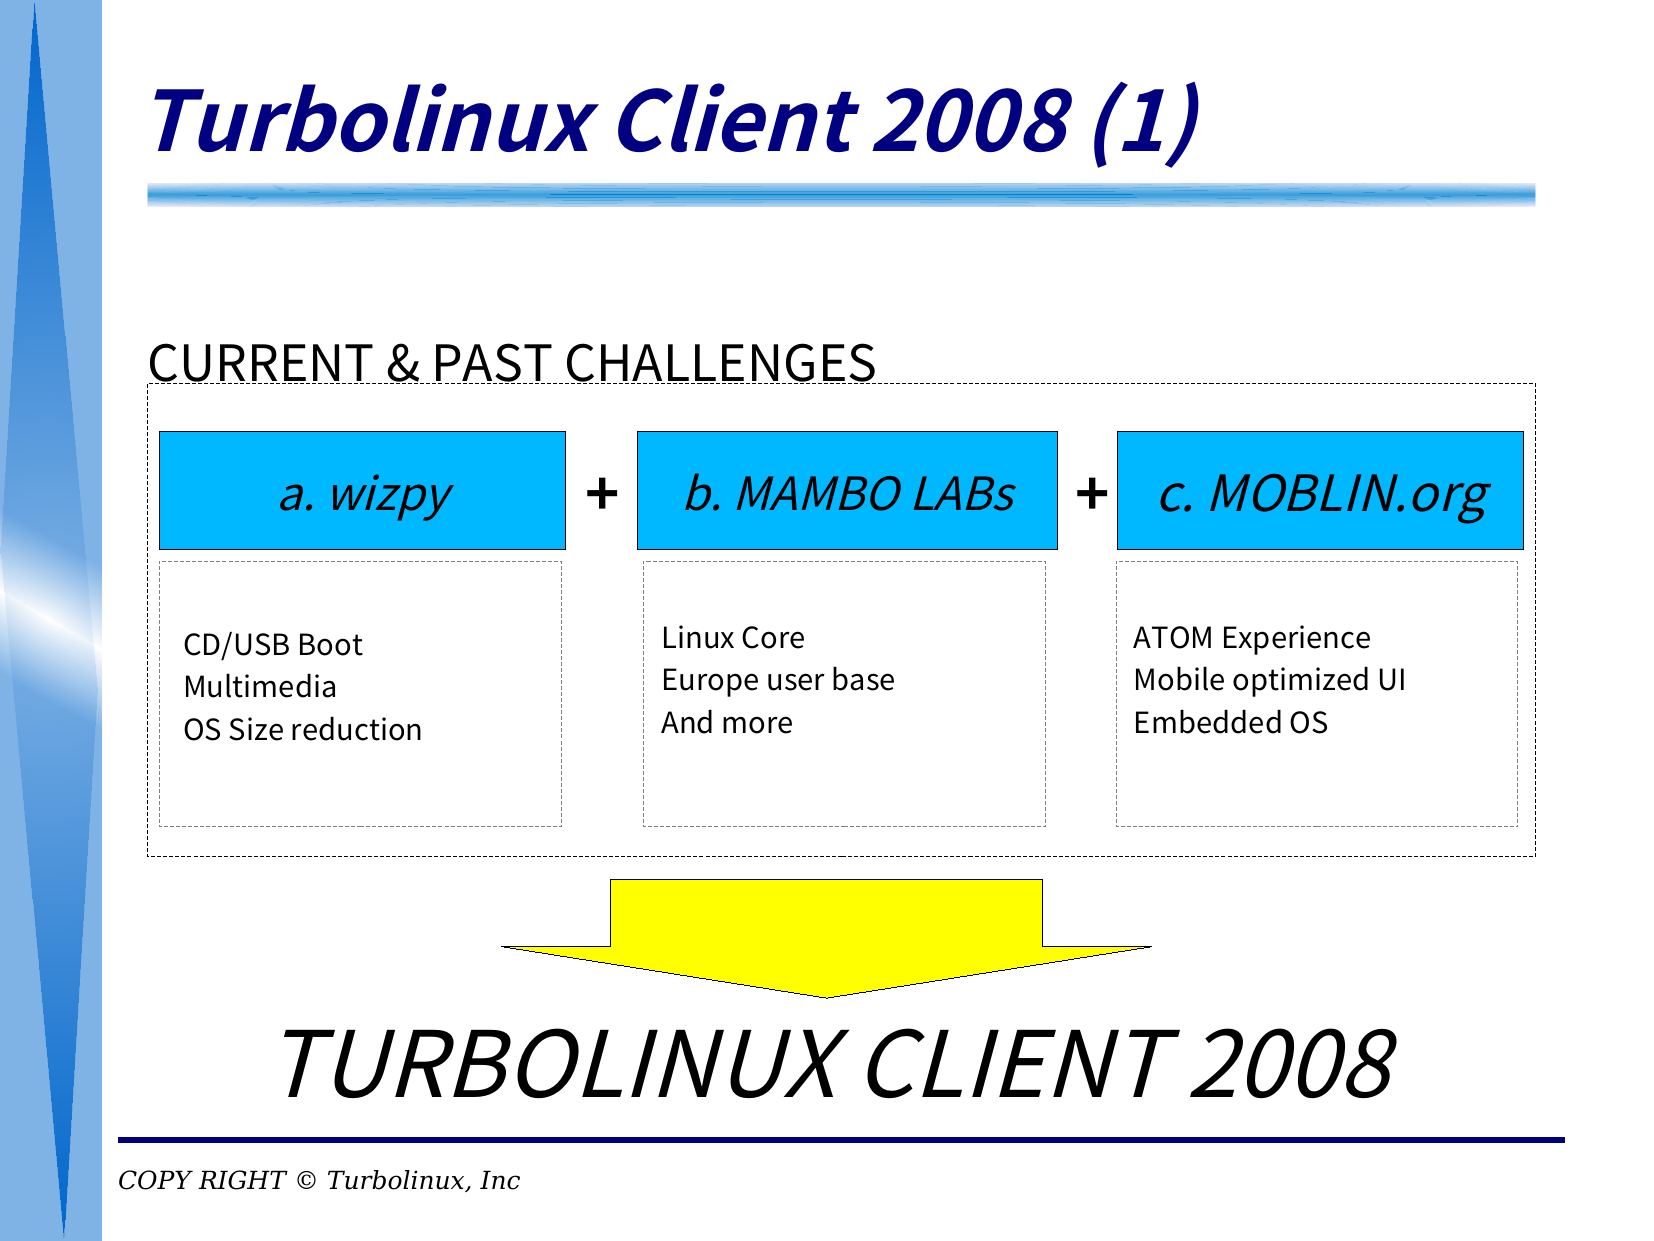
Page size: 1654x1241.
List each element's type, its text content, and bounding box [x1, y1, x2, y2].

title Turbolinux Client 2008 (1) [138, 69, 1527, 162]
text_box Linux Core Europe user base And more [661, 614, 1010, 798]
text_box a. wizpy [159, 431, 566, 550]
text_box [501, 879, 1152, 999]
text_box CD/USB Boot Multimedia OS Size reduction [183, 566, 532, 804]
text_box ATOM Experience Mobile optimized UI Embedded OS [1133, 614, 1483, 798]
text_box + [572, 460, 632, 520]
text_box TURBOLINUX CLIENT 2008 [147, 968, 1530, 1146]
text_box CURRENT & PAST CHALLENGES [147, 324, 975, 396]
text_box b. MAMBO LABs [637, 431, 1058, 550]
text_box c. MOBLIN.org [1117, 431, 1524, 550]
text_box + [1062, 460, 1123, 520]
